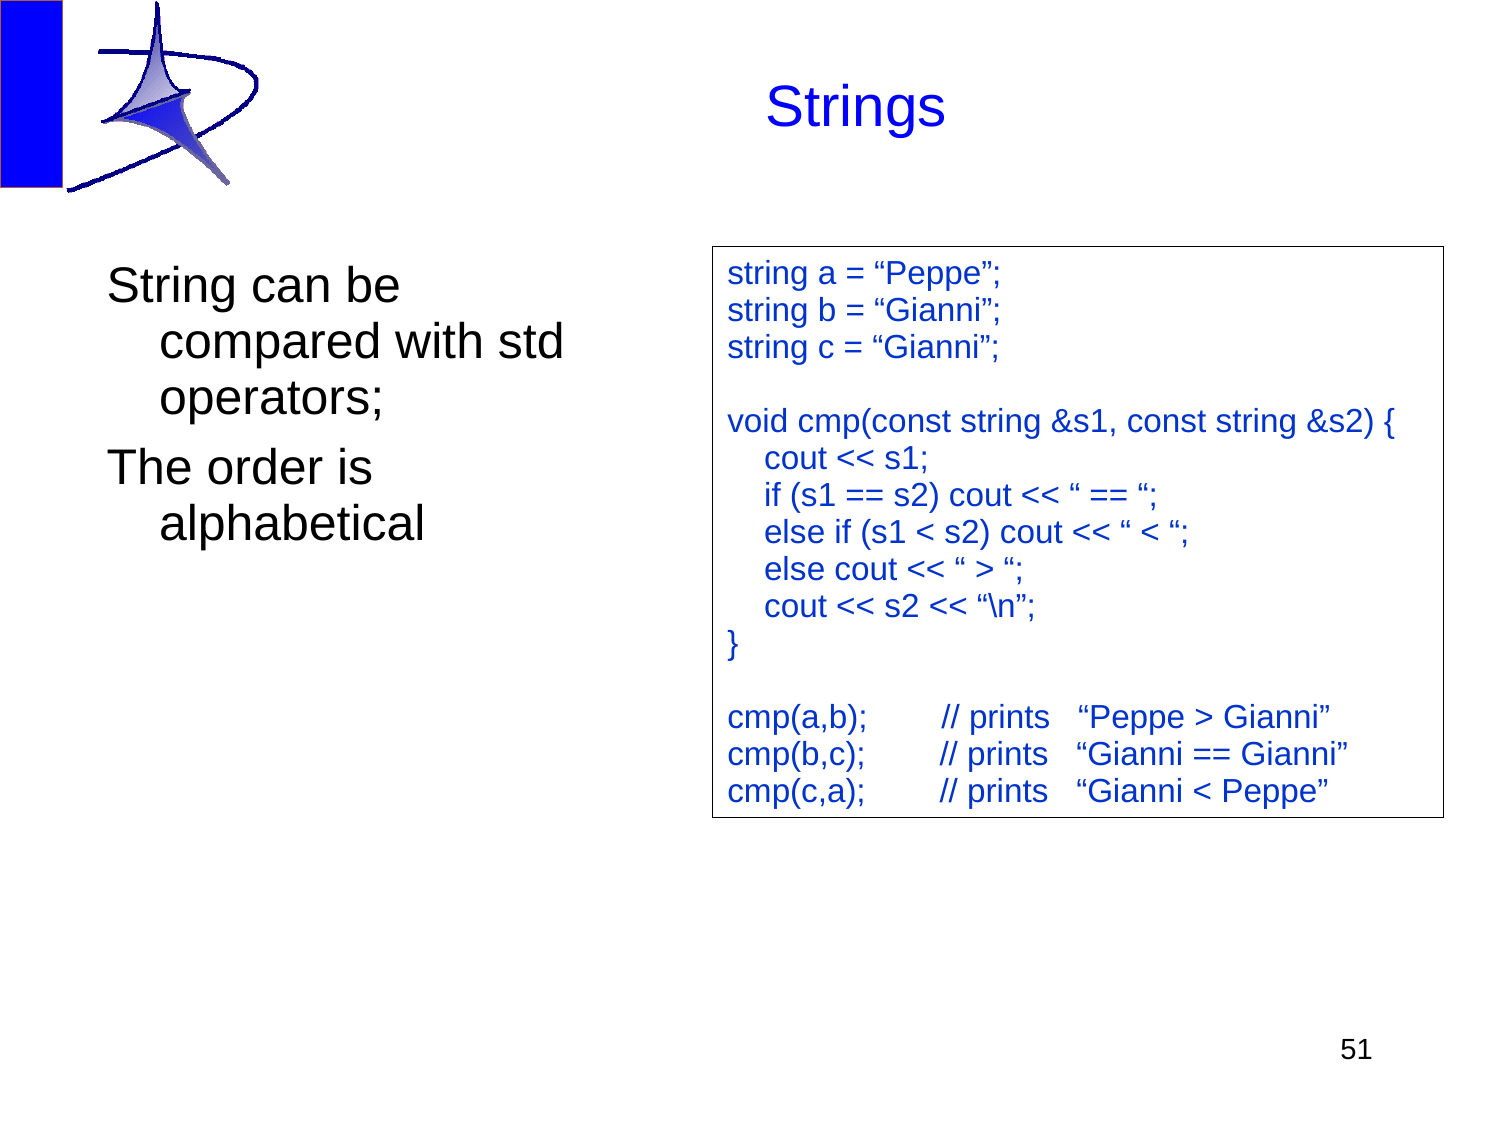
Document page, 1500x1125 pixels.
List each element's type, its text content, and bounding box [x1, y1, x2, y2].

title Strings [262, 24, 1450, 188]
text_box string a = “Peppe”; string b = “Gianni”; string c = “Gianni”; void cmp(const string &s1, const string &s2) { cout << s1; if (s1 == s2) cout << “ == “; else if (s1 < s2) cout << “ < “; else cout << “ > “; cout << s2 << “\n”; } cmp(a,b); // prints “Peppe > Gianni” cmp(b,c); // prints “Gianni == Gianni” cmp(c,a); // prints “Gianni < Peppe” [712, 246, 1444, 818]
picture [62, 0, 263, 197]
list String can be compared with std operators; The order is alphabetical [88, 249, 640, 889]
